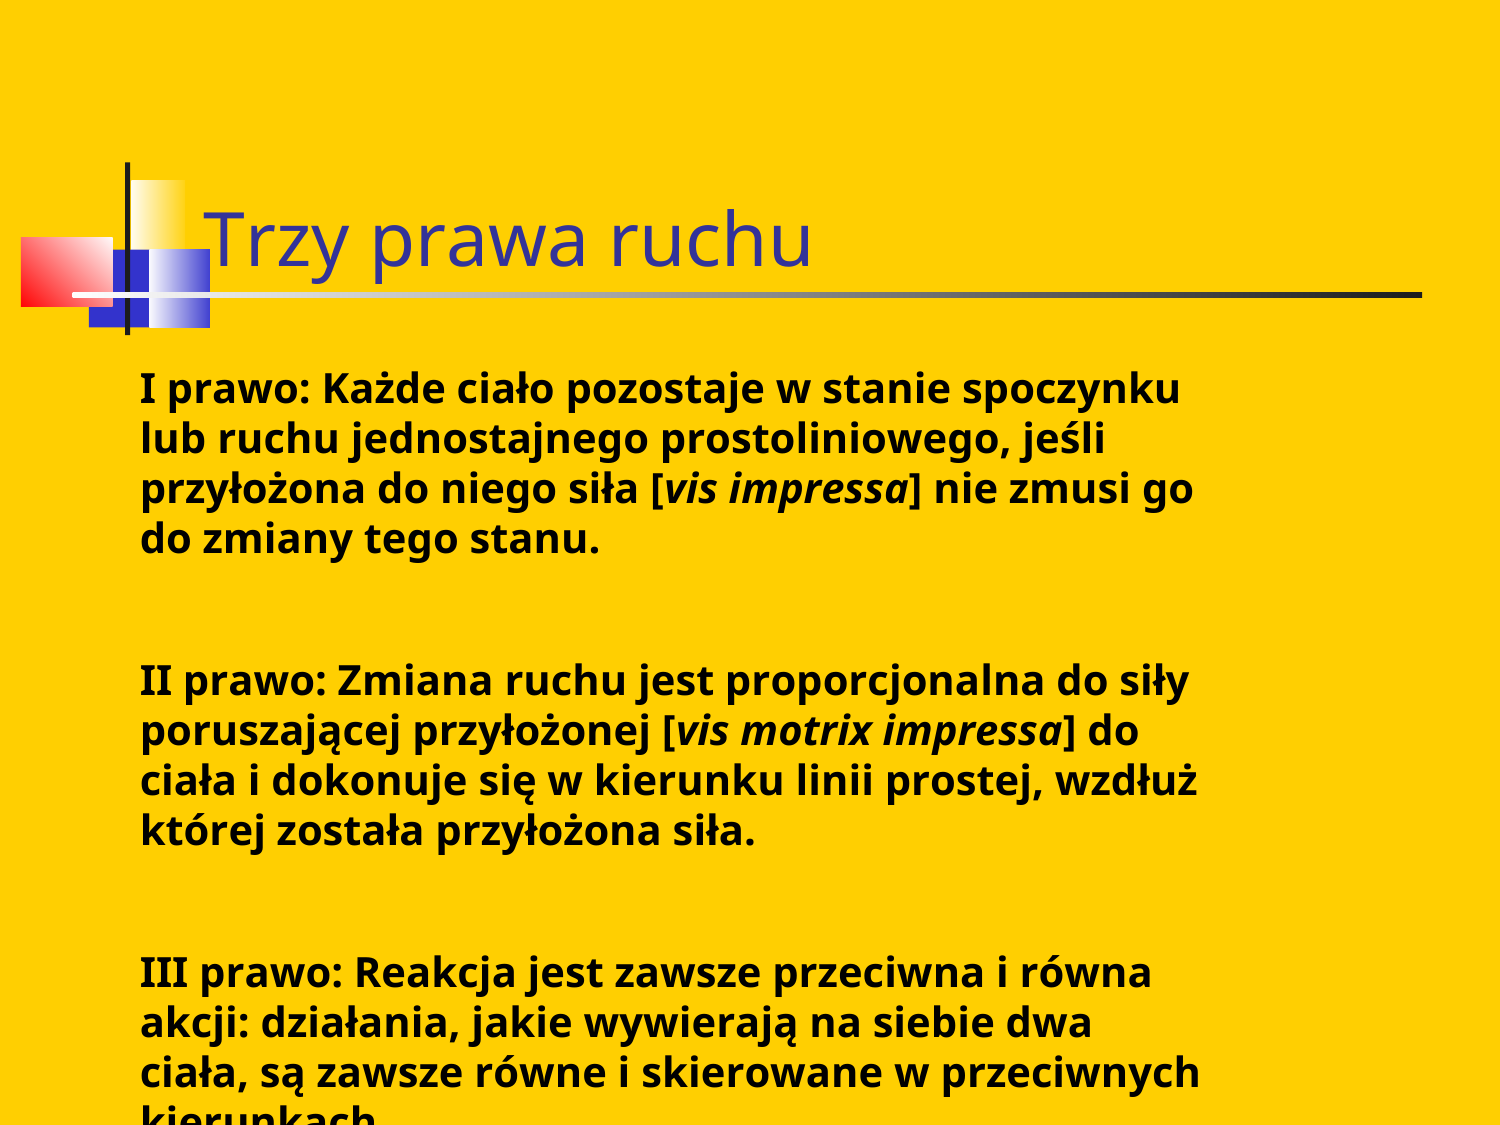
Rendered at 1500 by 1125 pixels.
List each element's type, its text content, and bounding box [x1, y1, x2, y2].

title Trzy prawa ruchu [188, 101, 1468, 289]
text_box I prawo: Każde ciało pozostaje w stanie spoczynku lub ruchu jednostajnego prostoliniowego, jeśli przyłożona do niego siła [vis impressa] nie zmusi go do zmiany tego stanu. II prawo: Zmiana ruchu jest proporcjonalna do siły poruszającej przyłożonej [vis motrix impressa] do ciała i dokonuje się w kierunku linii prostej, wzdłuż której została przyłożona siła. III prawo: Reakcja jest zawsze przeciwna i równa akcji: działania, jakie wywierają na siebie dwa ciała, są zawsze równe i skierowane w przeciwnych kierunkach [125, 354, 1226, 1125]
